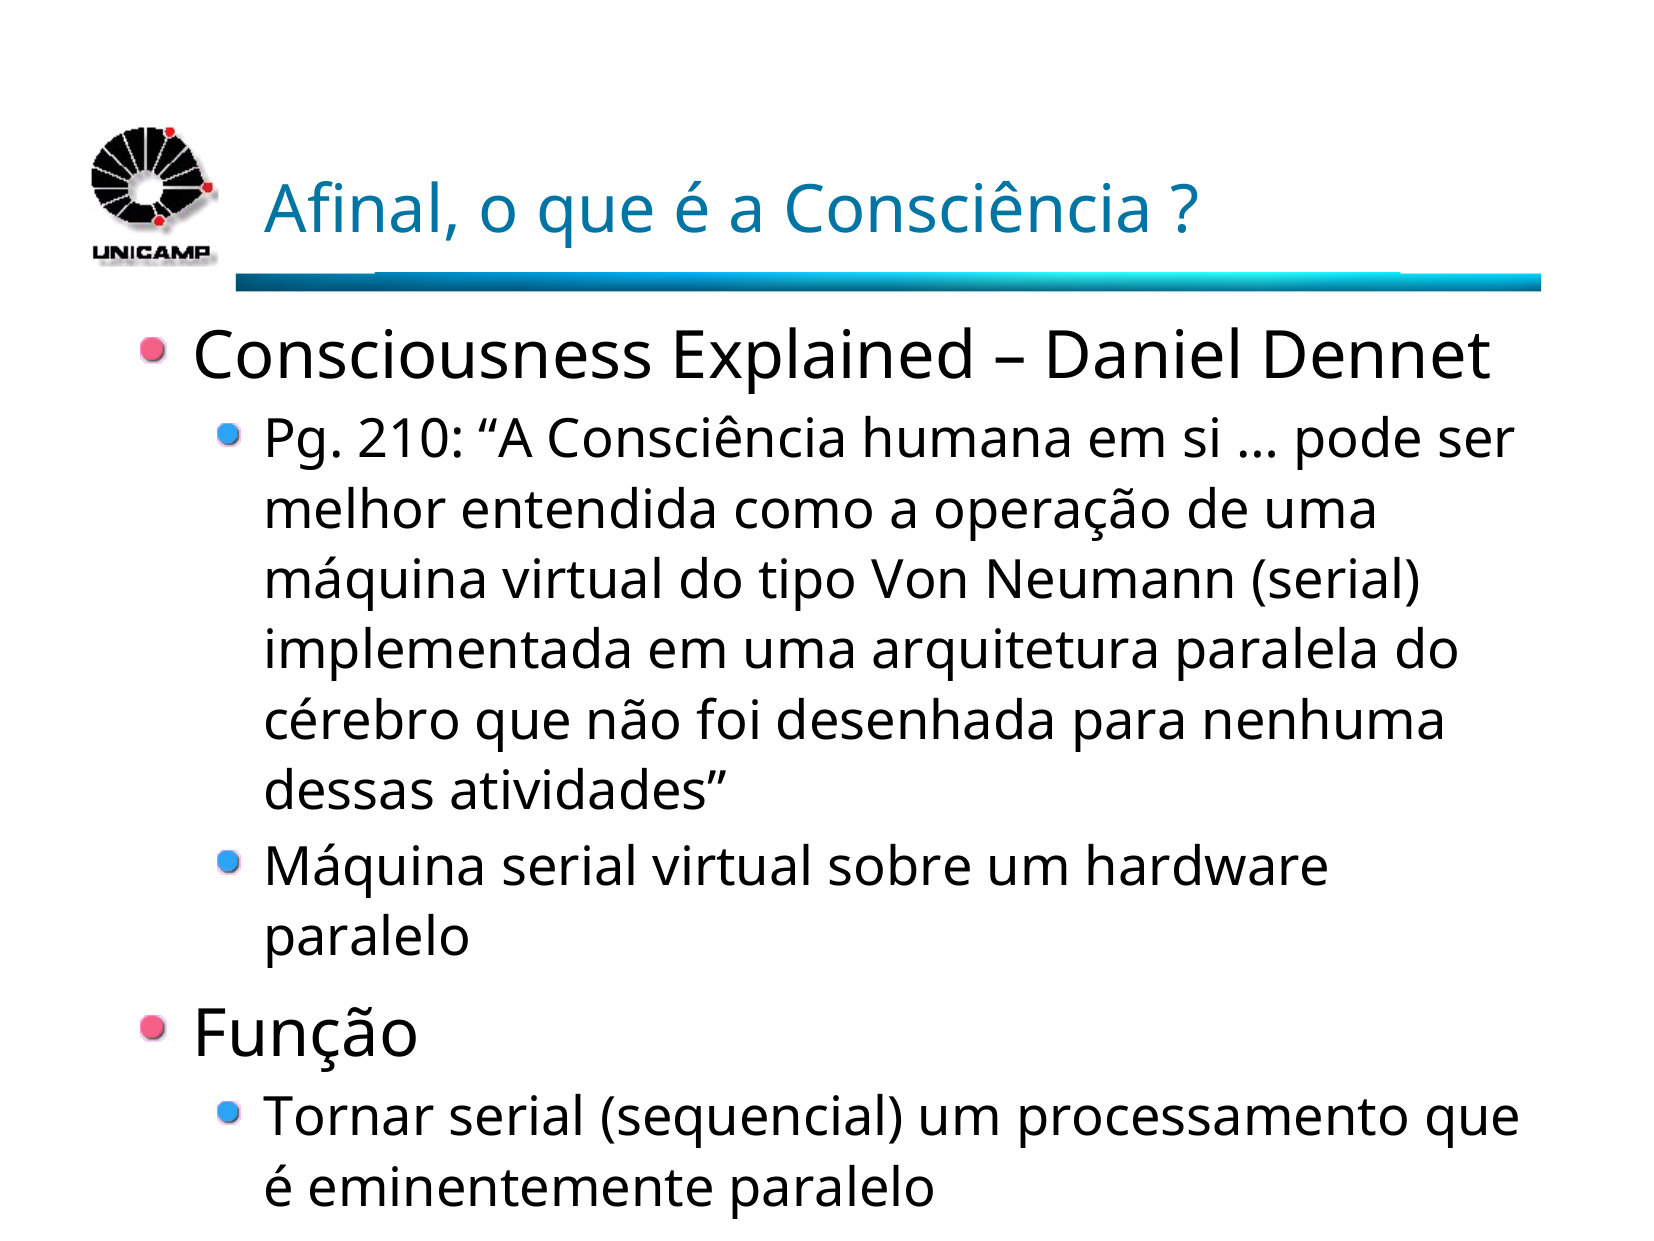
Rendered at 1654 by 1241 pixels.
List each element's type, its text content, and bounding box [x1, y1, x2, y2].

list Consciousness Explained – Daniel Dennet Pg. 210: “A Consciência humana em si … pode ser melhor entendida como a operação de uma máquina virtual do tipo Von Neumann (serial) implementada em uma arquitetura paralela do cérebro que não foi desenhada para nenhuma dessas atividades” Máquina serial virtual sobre um hardware paralelo Função Tornar serial (sequencial) um processamento que é eminentemente paralelo [121, 309, 1534, 1167]
title Afinal, o que é a Consciência ? [264, 57, 1534, 250]
picture [125, 272, 1654, 295]
